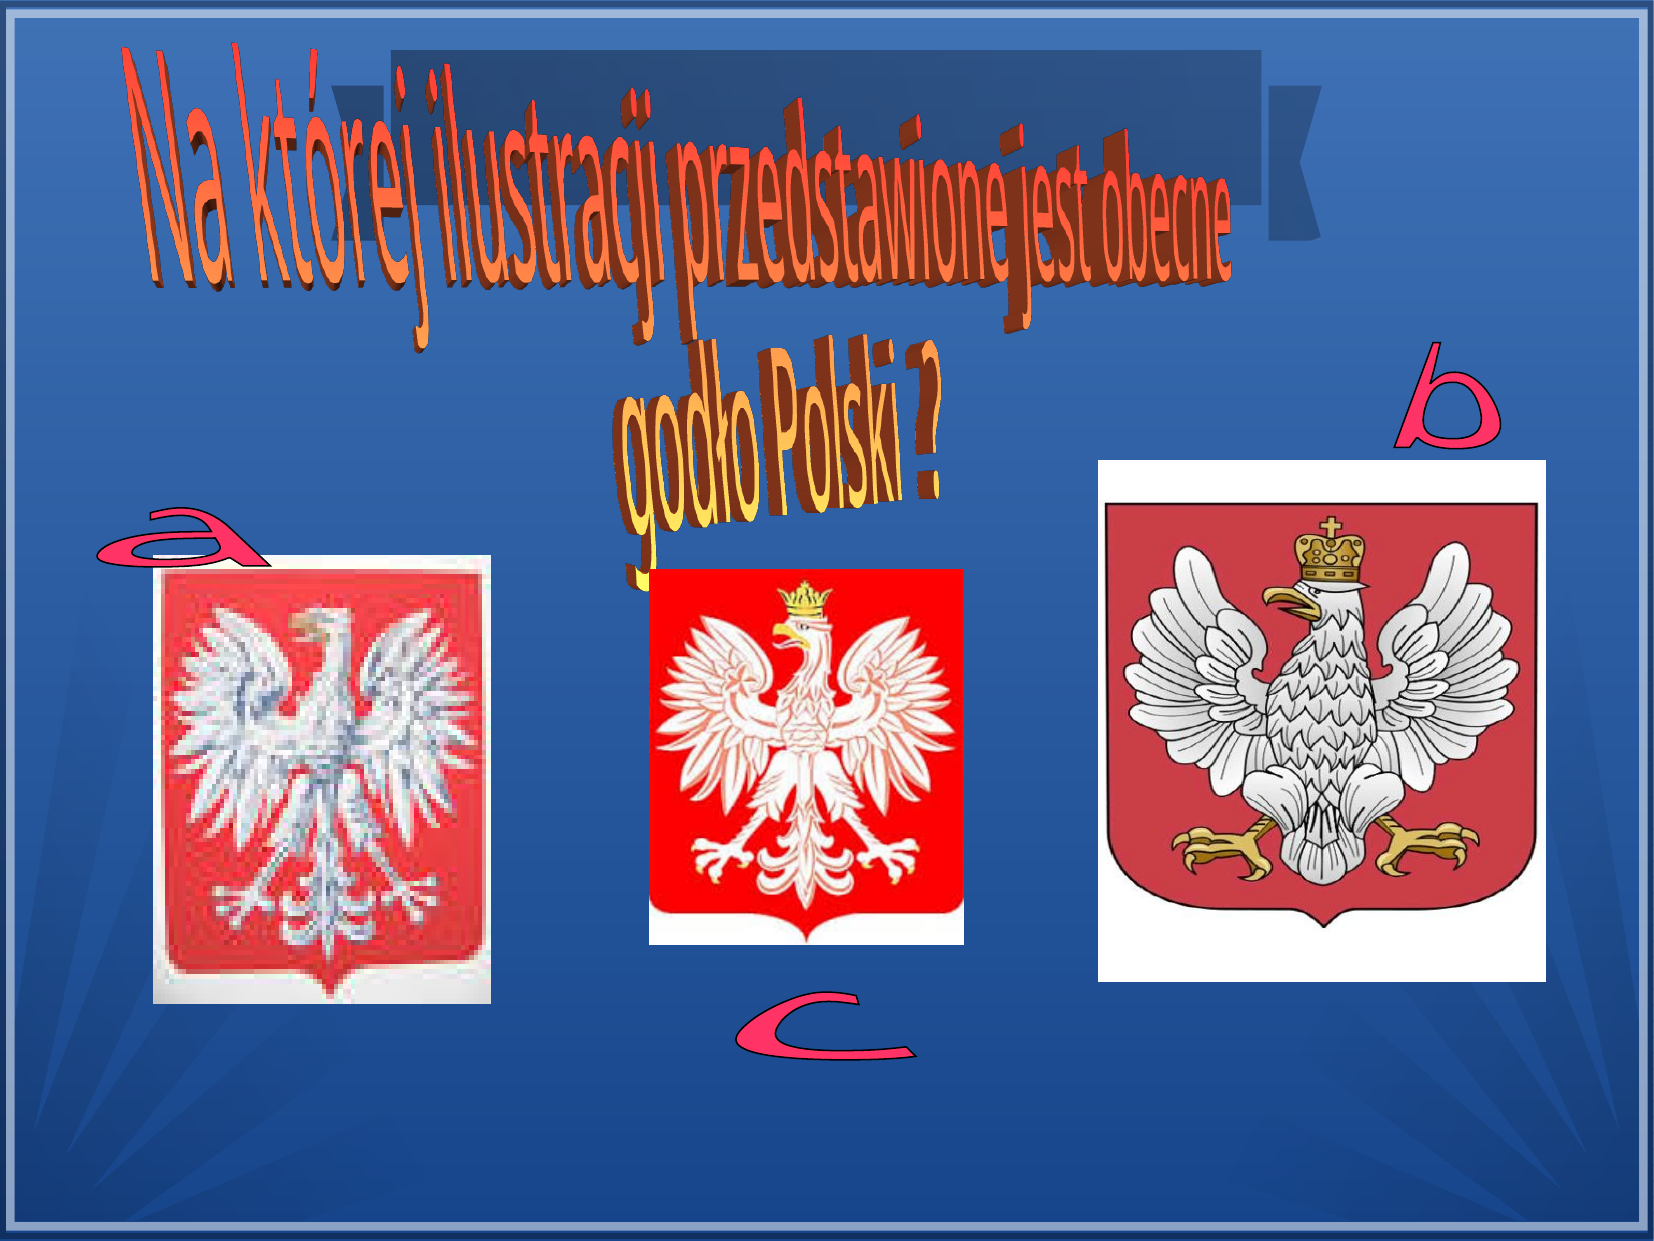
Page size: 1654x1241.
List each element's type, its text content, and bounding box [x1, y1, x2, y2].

text_box b [1394, 342, 1501, 449]
picture [153, 555, 206, 559]
picture [153, 555, 491, 1004]
text_box a [97, 507, 271, 567]
picture [1098, 460, 1546, 982]
picture [649, 569, 964, 945]
text_box c [735, 992, 916, 1060]
